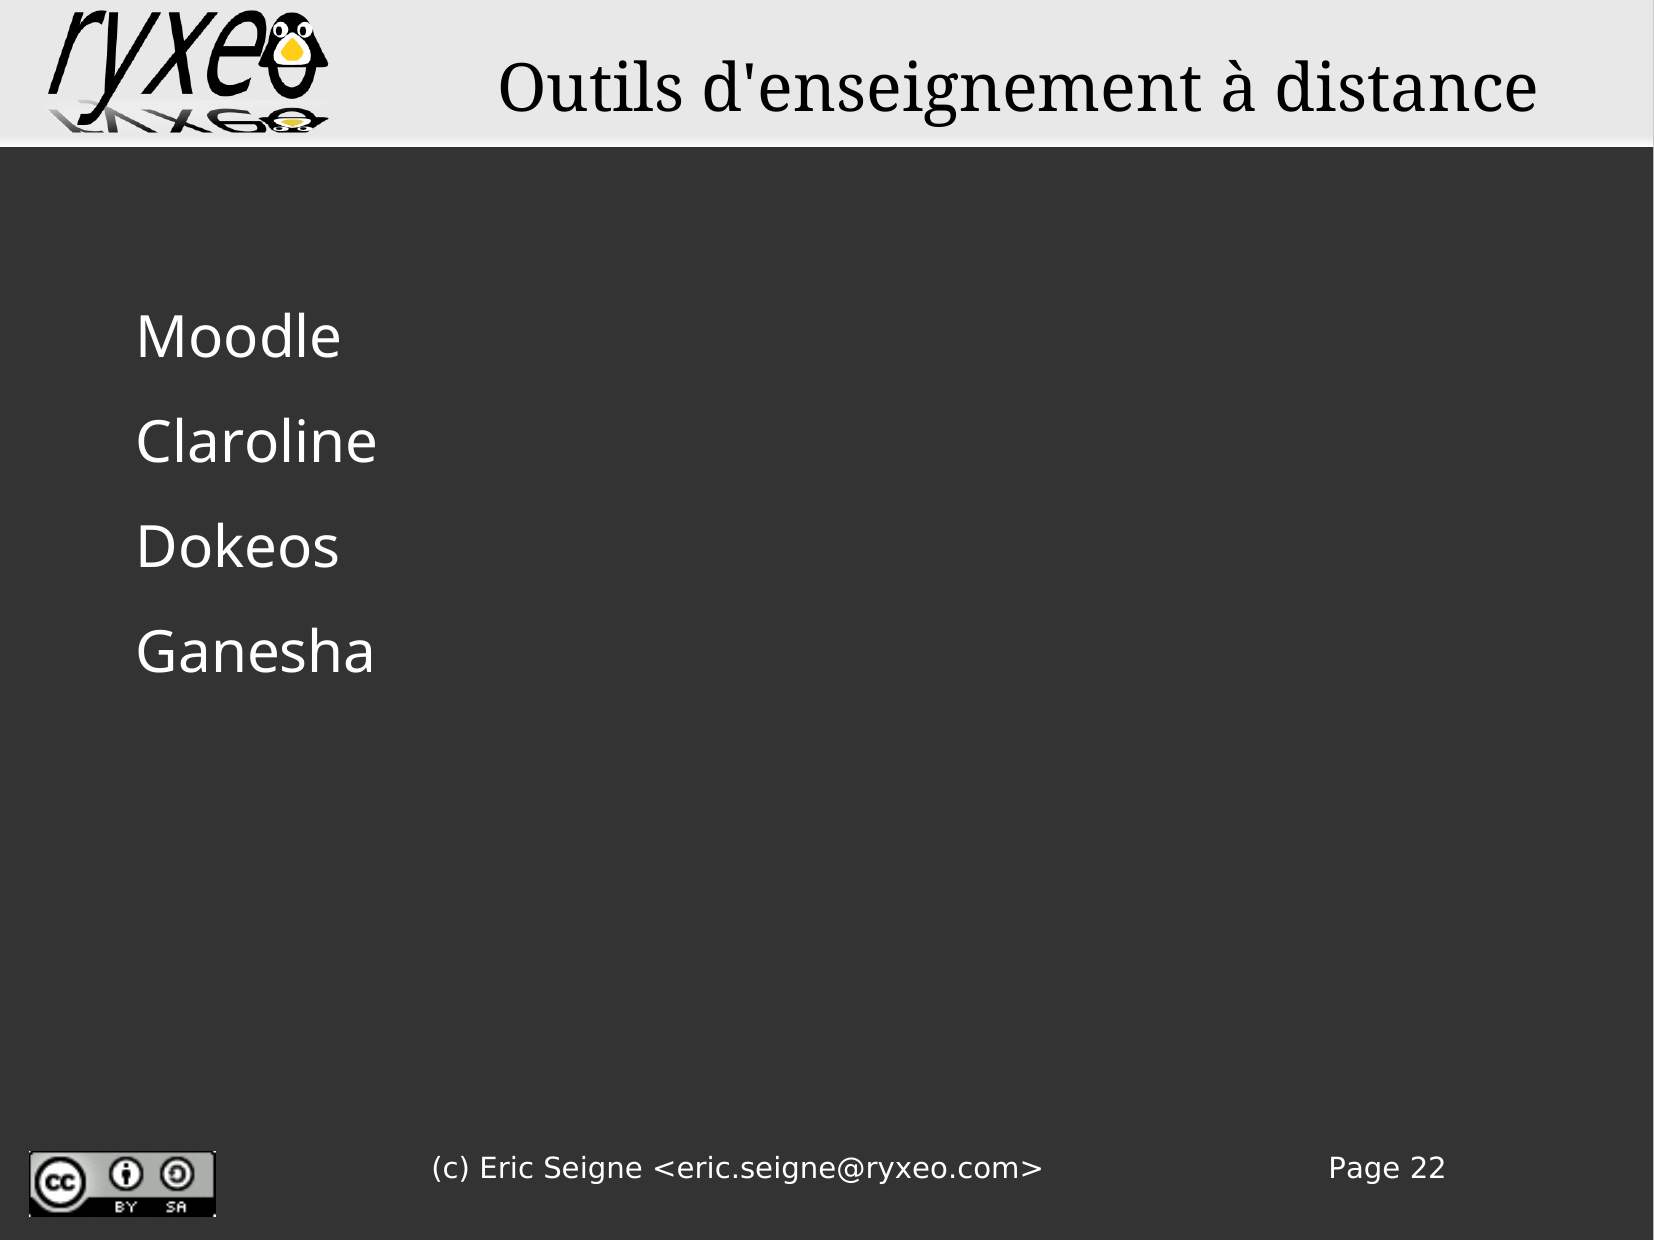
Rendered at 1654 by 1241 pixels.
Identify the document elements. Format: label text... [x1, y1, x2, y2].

picture [0, 0, 1654, 147]
title Outils d'enseignement à distance [442, 36, 1595, 135]
list Moodle Claroline Dokeos Ganesha [118, 295, 1522, 1117]
picture [29, 1151, 216, 1217]
